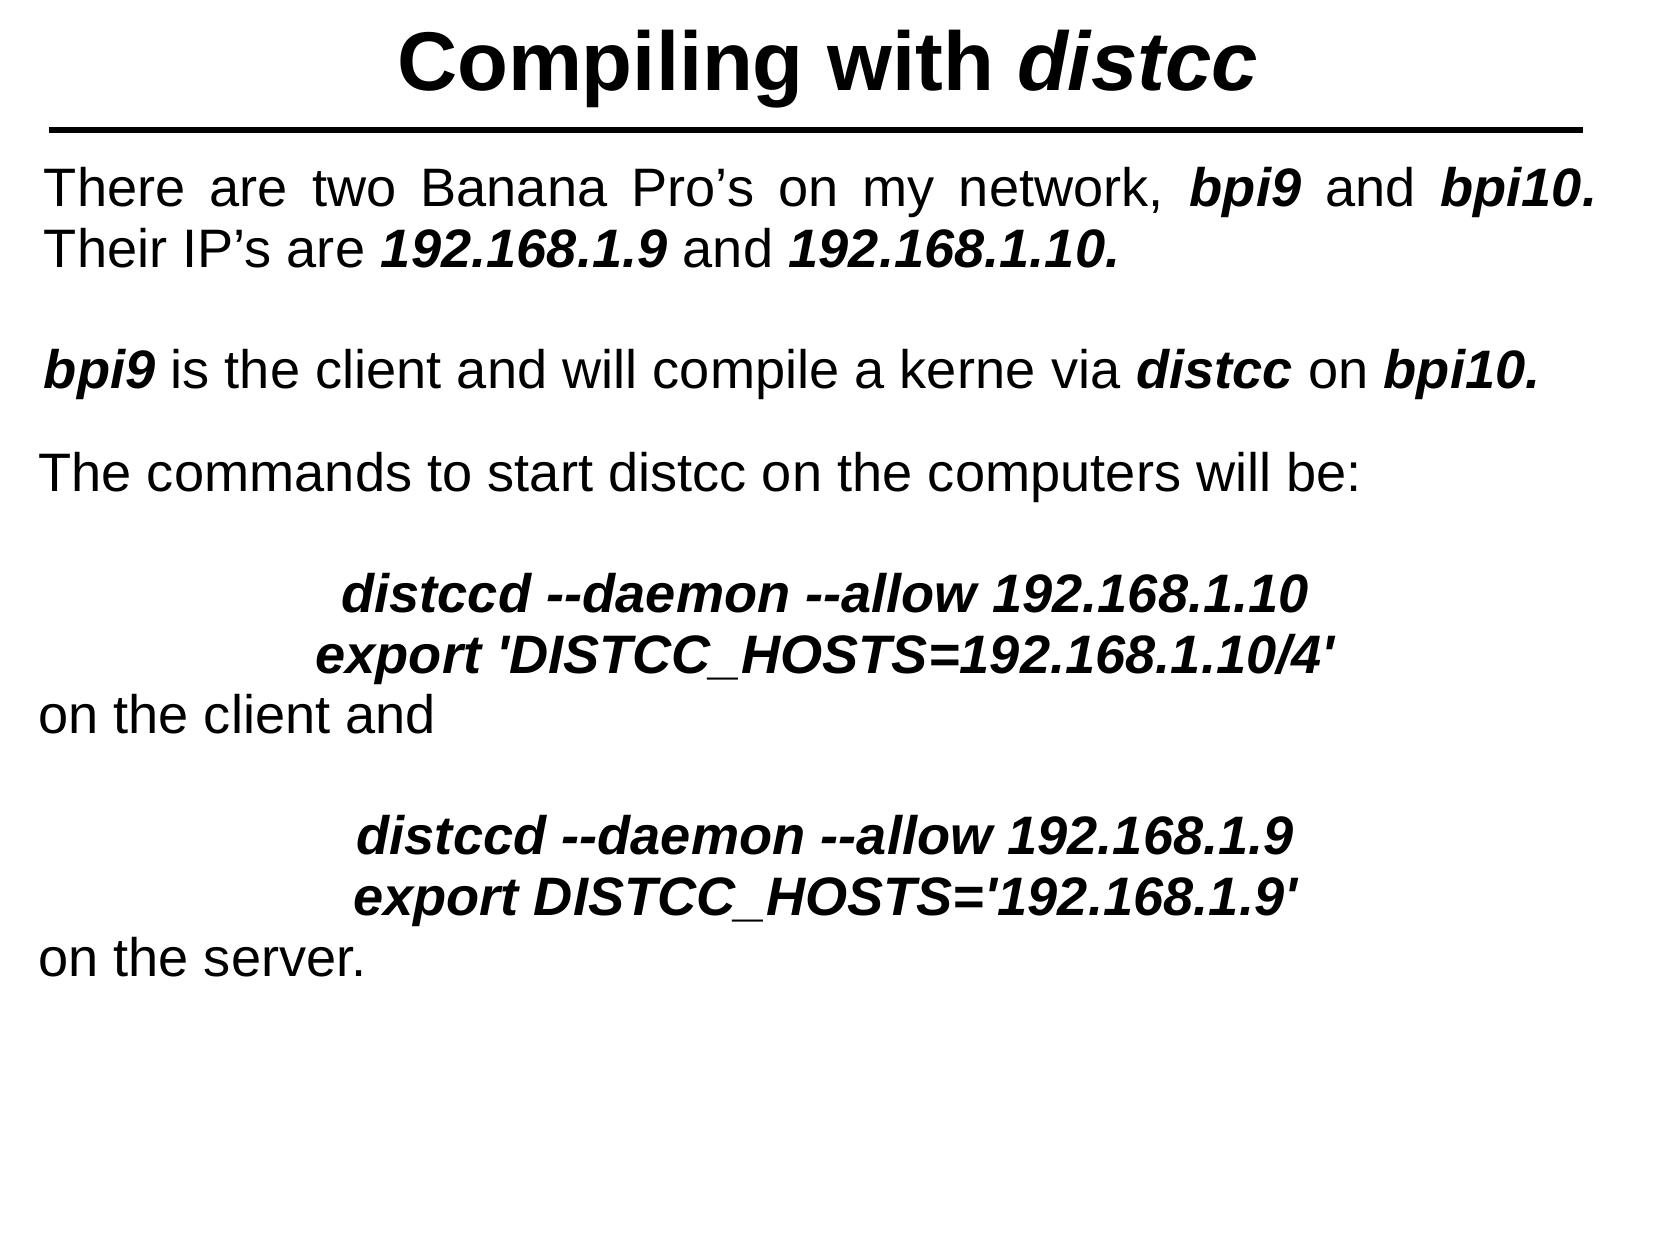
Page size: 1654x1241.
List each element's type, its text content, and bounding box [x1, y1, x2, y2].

text_box There are two Banana Pro’s on my network, bpi9 and bpi10. Their IP’s are 192.168.1.9 and 192.168.1.10. bpi9 is the client and will compile a kerne via distcc on bpi10. [29, 150, 1612, 408]
text_box Compiling with distcc [49, 8, 1607, 150]
text_box The commands to start distcc on the computers will be: distccd --daemon --allow 192.168.1.10 export 'DISTCC_HOSTS=192.168.1.10/4' on the client and distccd --daemon --allow 192.168.1.9 export DISTCC_HOSTS='192.168.1.9' on the server. [23, 435, 1629, 1056]
